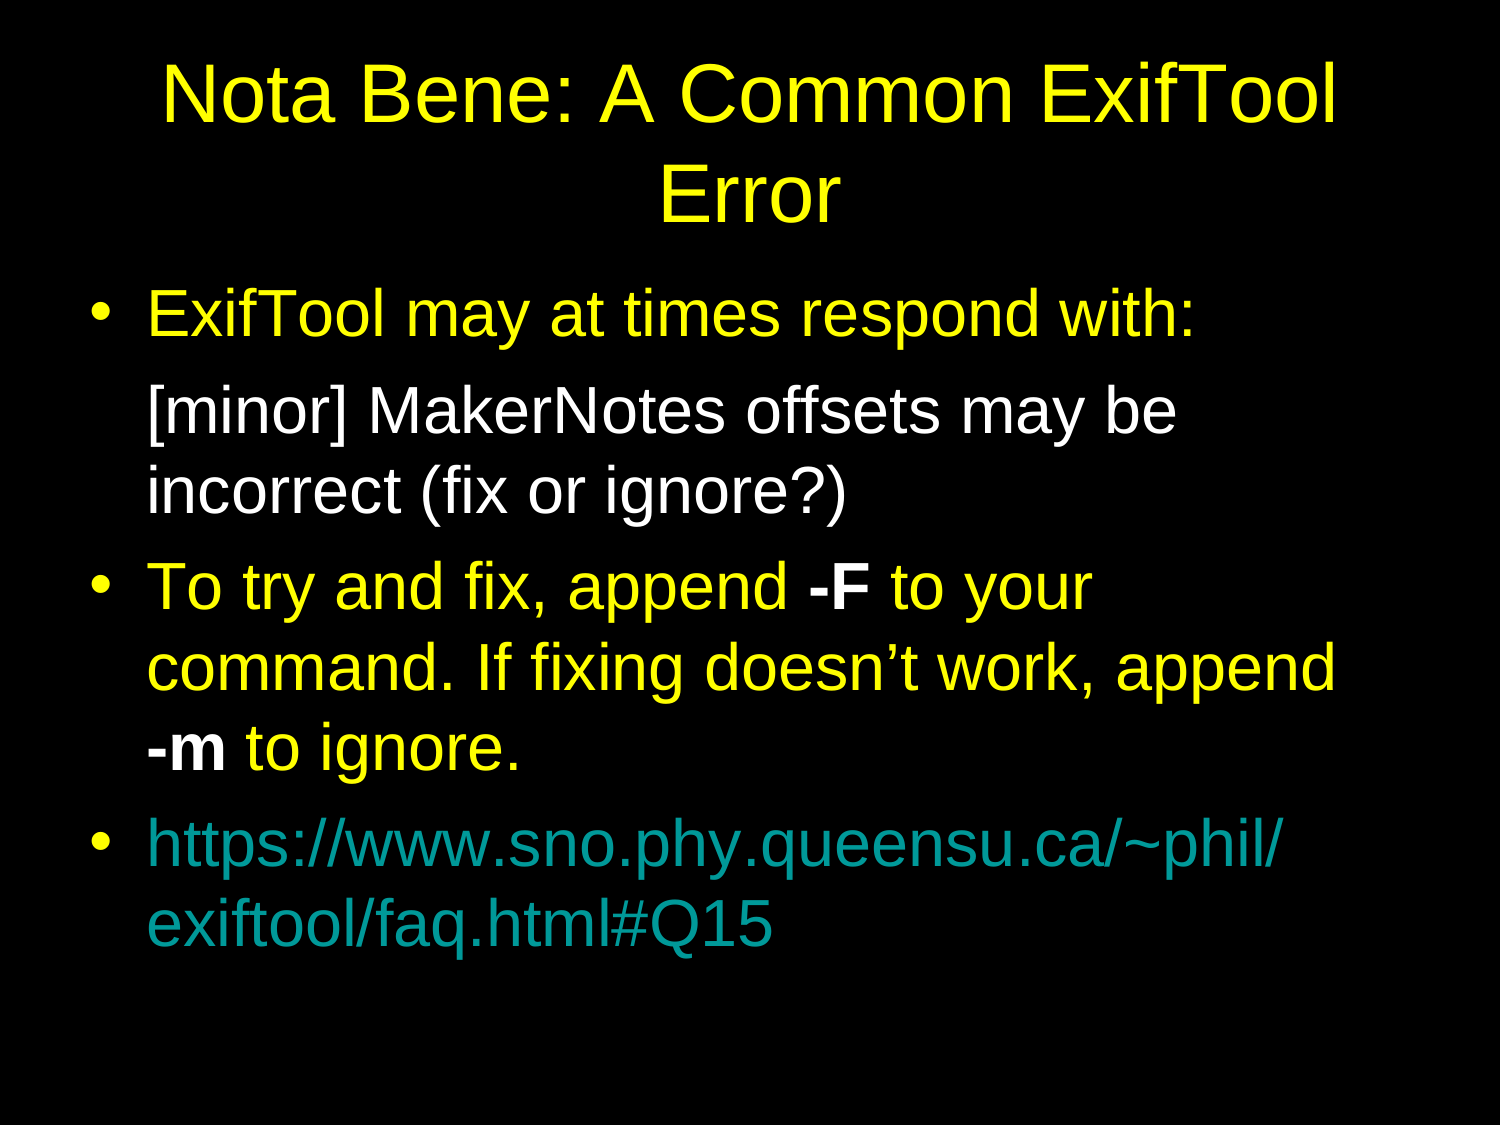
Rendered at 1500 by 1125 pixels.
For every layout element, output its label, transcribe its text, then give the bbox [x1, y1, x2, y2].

title Nota Bene: A Common ExifTool Error [75, 31, 1426, 247]
list ExifTool may at times respond with: [minor] MakerNotes offsets may be incorrect (fix or ignore?) To try and fix, append -F to your command. If fixing doesn’t work, append -m to ignore. https://www.sno.phy.queensu.ca/~phil/exiftool/faq.html#Q15 [75, 262, 1426, 1006]
